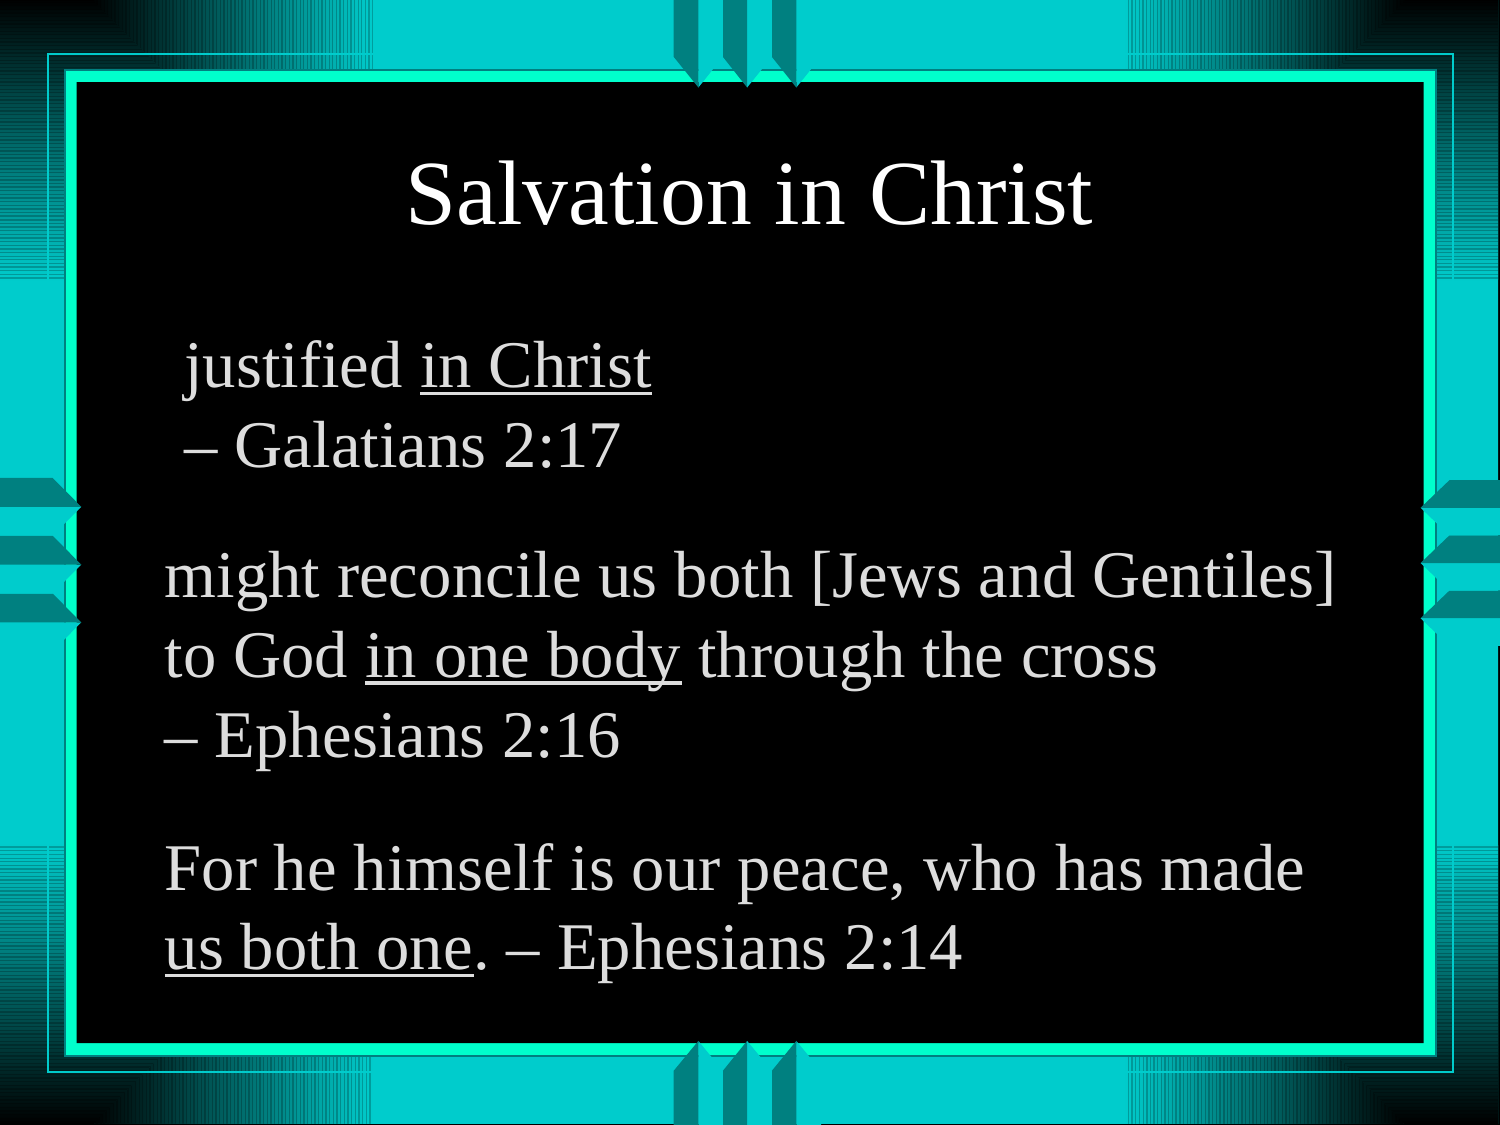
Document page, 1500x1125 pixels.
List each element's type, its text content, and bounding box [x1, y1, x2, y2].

text_box justified in Christ – Galatians 2:17 [169, 313, 1295, 489]
text_box might reconcile us both [Jews and Gentiles] to God in one body through the cross – Ephesians 2:16 [150, 523, 1388, 778]
text_box For he himself is our peace, who has made us both one. – Ephesians 2:14 [150, 816, 1388, 991]
title Salvation in Christ [112, 99, 1388, 288]
